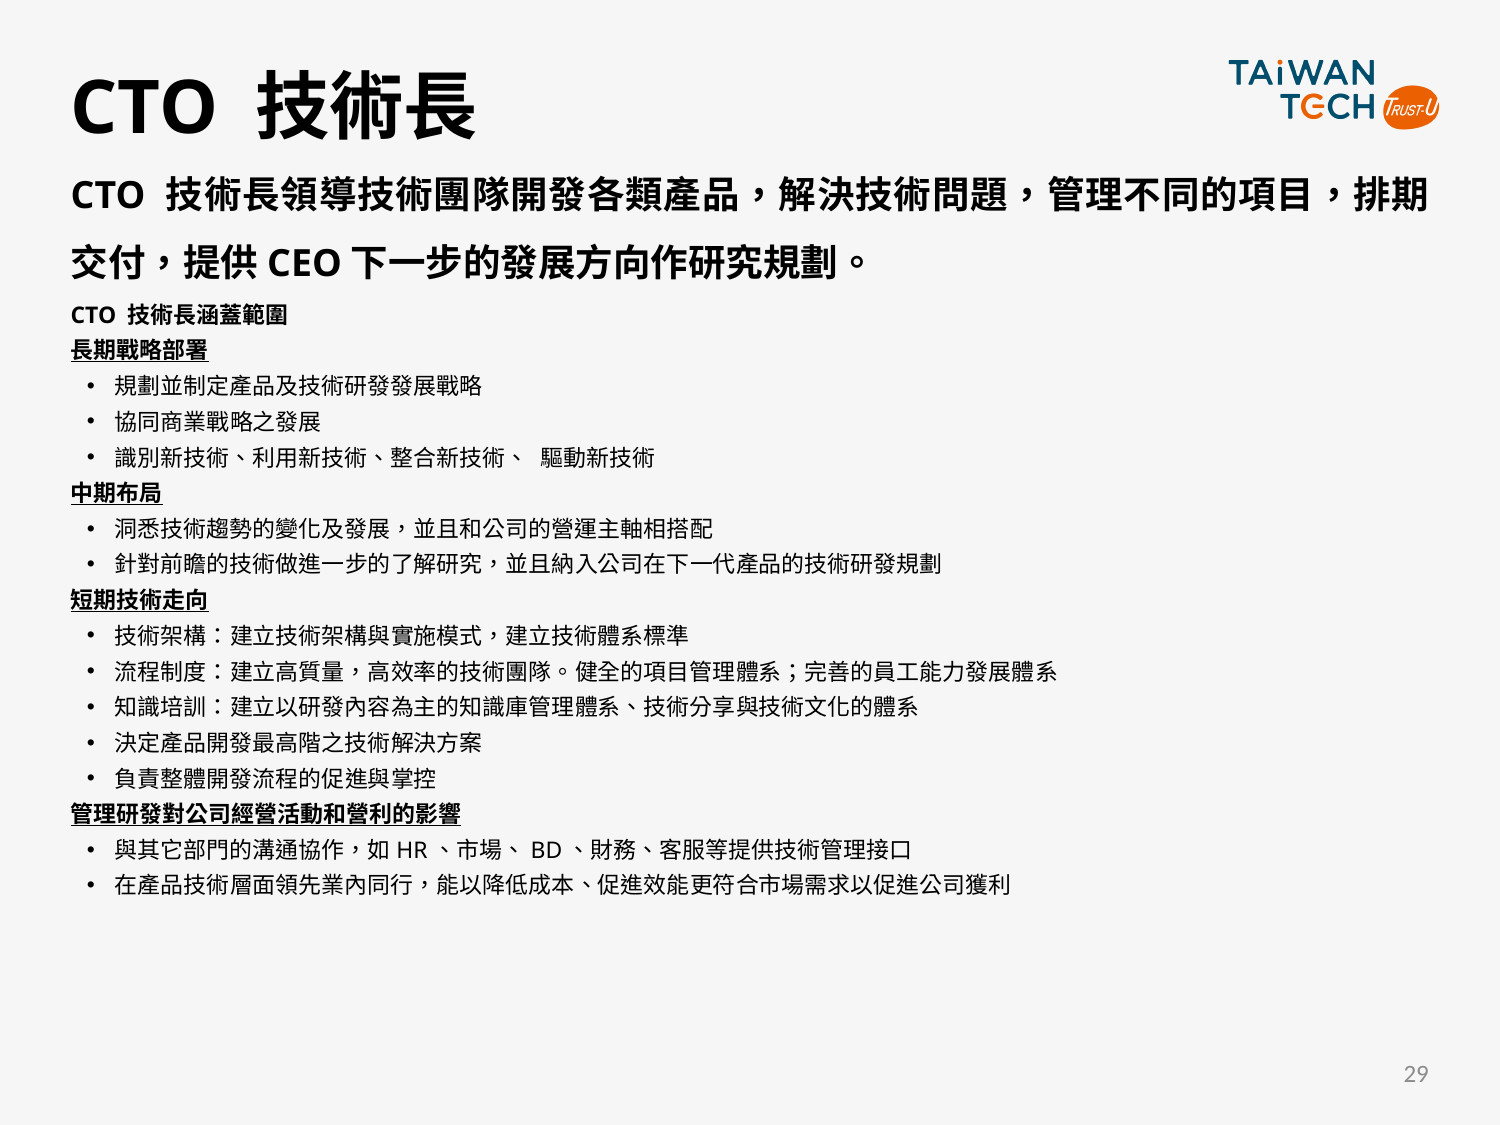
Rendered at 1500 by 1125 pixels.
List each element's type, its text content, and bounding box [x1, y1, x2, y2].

title CTO 技術長 [55, 33, 1444, 141]
text_box CTO 技術長涵蓋範圍 長期戰略部署 規劃並制定產品及技術研發發展戰略 協同商業戰略之發展 識別新技術、利用新技術、整合新技術、 驅動新技術 中期布局 洞悉技術趨勢的變化及發展，並且和公司的營運主軸相搭配 針對前瞻的技術做進一步的了解研究，並且納入公司在下一代產品的技術研發規劃 短期技術走向 技術架構：建立技術架構與實施模式，建立技術體系標準 流程制度：建立高質量，高效率的技術團隊。健全的項目管理體系；完善的員工能力發展體系 知識培訓：建立以研發內容為主的知識庫管理體系、技術分享與技術文化的體系 決定產品開發最高階之技術解決方案 負責整體開發流程的促進與掌控 管理研發對公司經營活動和營利的影響 與其它部門的溝通協作，如HR、市場、BD、財務、客服等提供技術管理接口 在產品技術層面領先業內同行，能以降低成本、促進效能更符合市場需求以促進公司獲利 [55, 284, 1444, 907]
slide_number <編號> [1106, 1042, 1445, 1103]
text_box CTO 技術長領導技術團隊開發各類產品，解決技術問題，管理不同的項目，排期交付，提供CEO下一步的發展方向作研究規劃。 [55, 141, 1444, 284]
